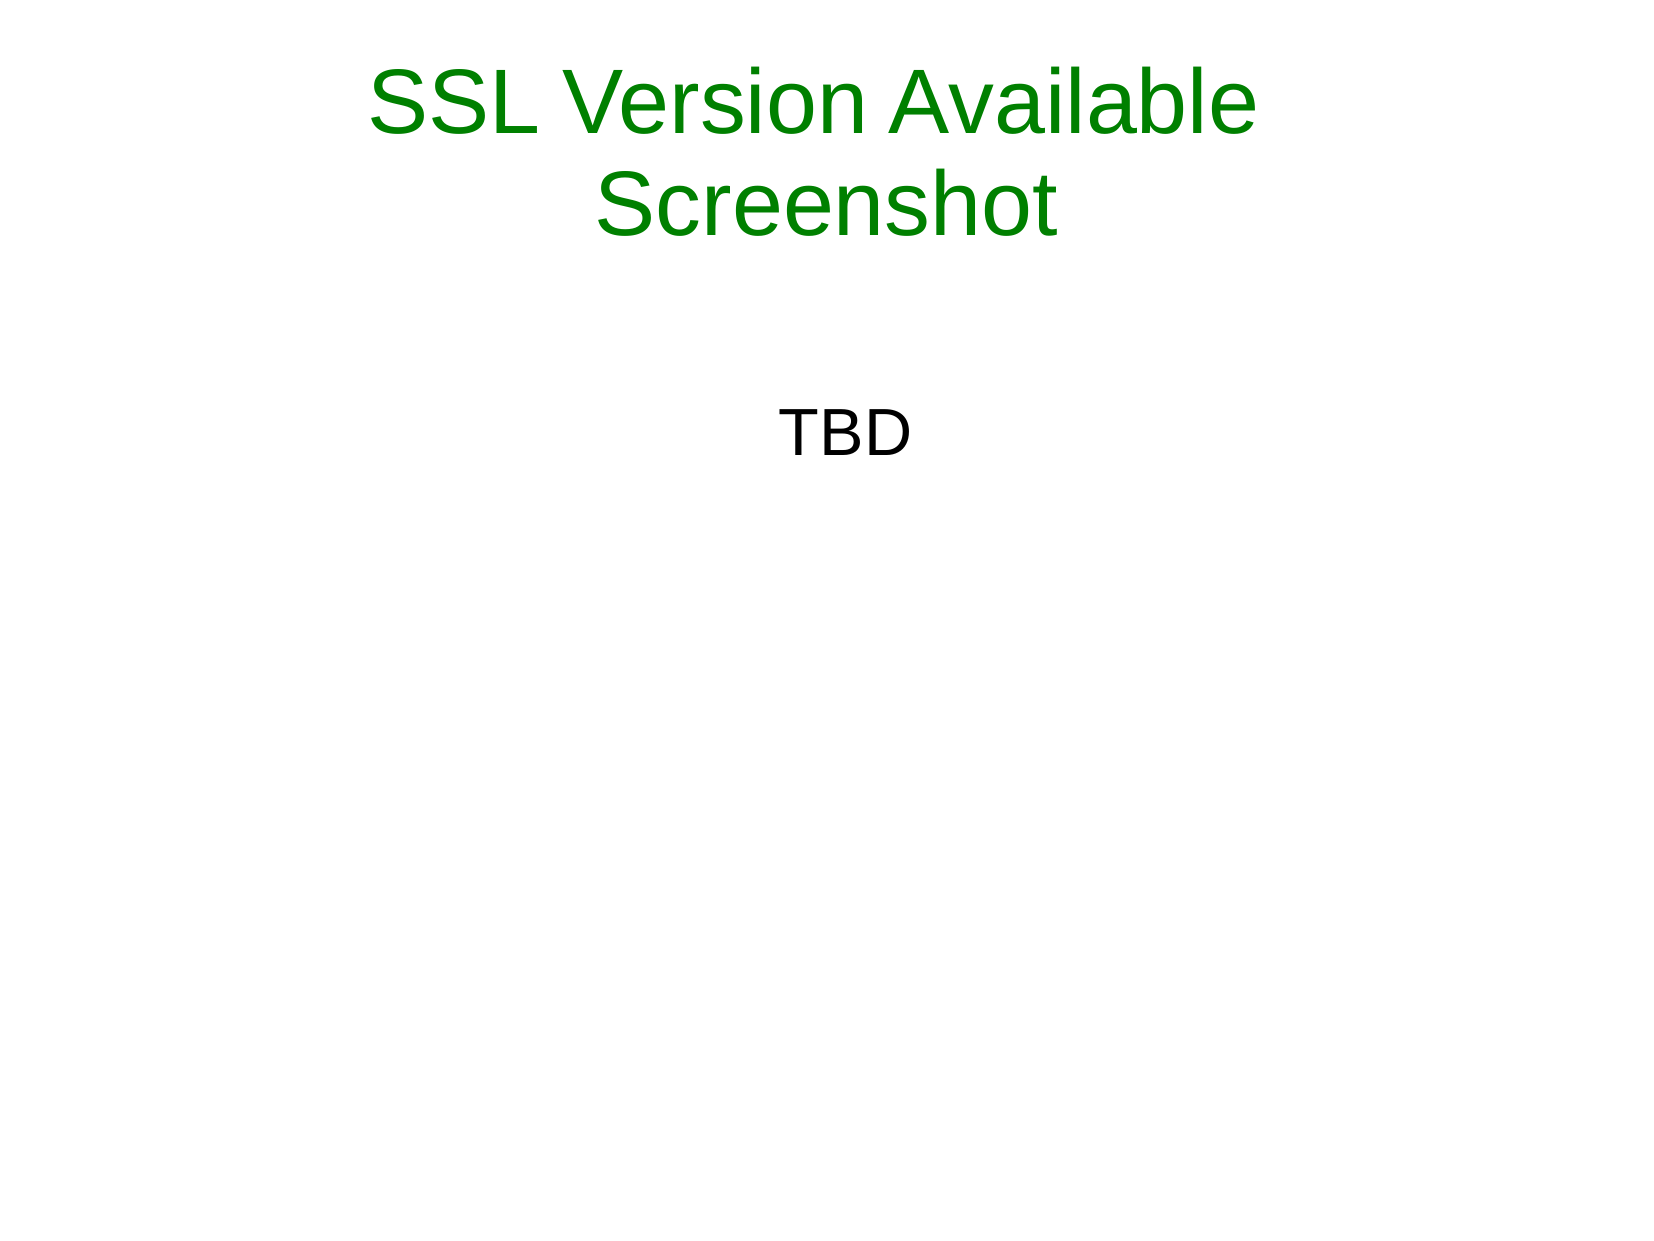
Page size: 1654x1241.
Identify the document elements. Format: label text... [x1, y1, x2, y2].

list TBD [82, 290, 1538, 1010]
title SSL Version Available Screenshot [82, 49, 1571, 257]
